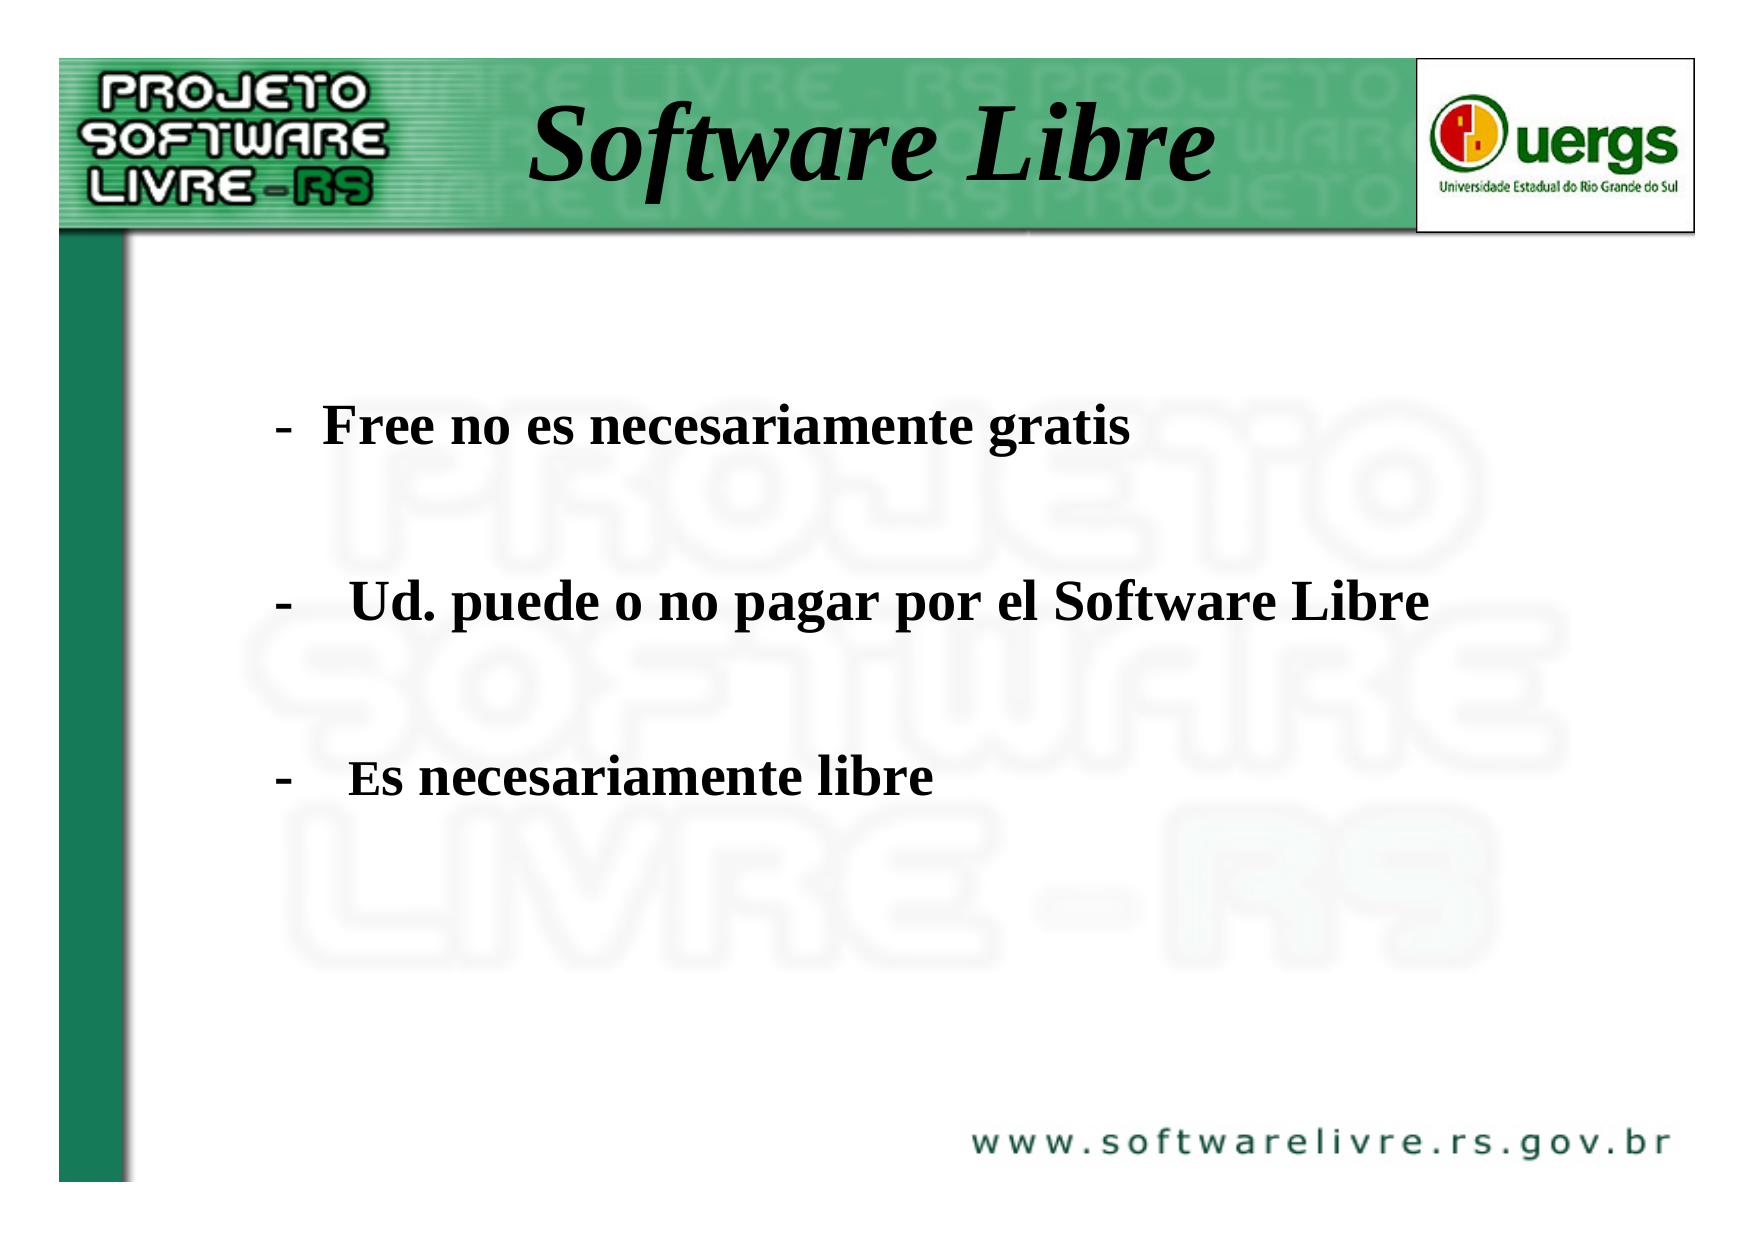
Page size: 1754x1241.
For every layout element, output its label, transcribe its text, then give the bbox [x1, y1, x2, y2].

text_box Software Libre [527, 80, 1335, 209]
picture [59, 58, 1695, 1182]
text_box - Free no es necesariamente gratis - Ud. puede o no pagar por el Software Libre - Es necesariamente libre [274, 392, 1585, 828]
